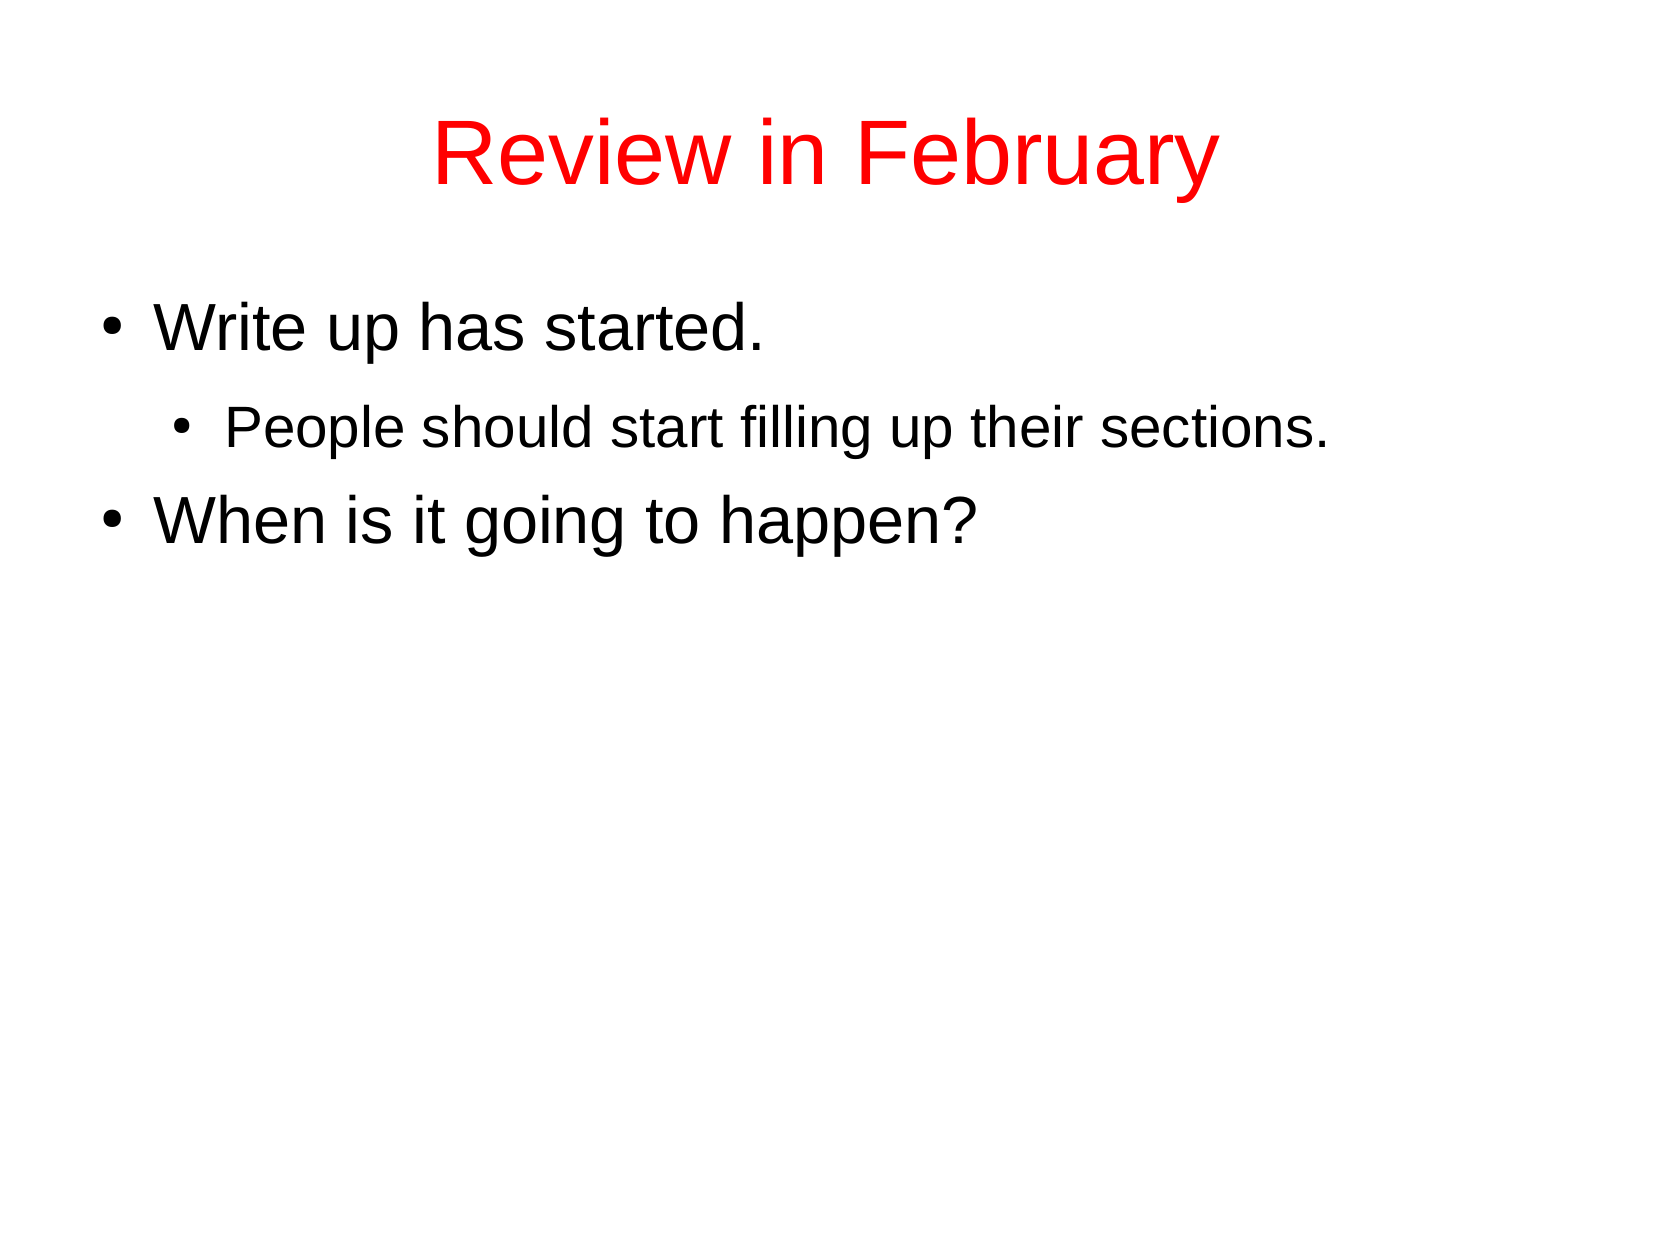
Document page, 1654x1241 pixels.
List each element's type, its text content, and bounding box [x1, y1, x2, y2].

title Review in February [82, 56, 1571, 250]
list Write up has started. People should start filling up their sections. When is it going to happen? [82, 290, 1571, 1094]
